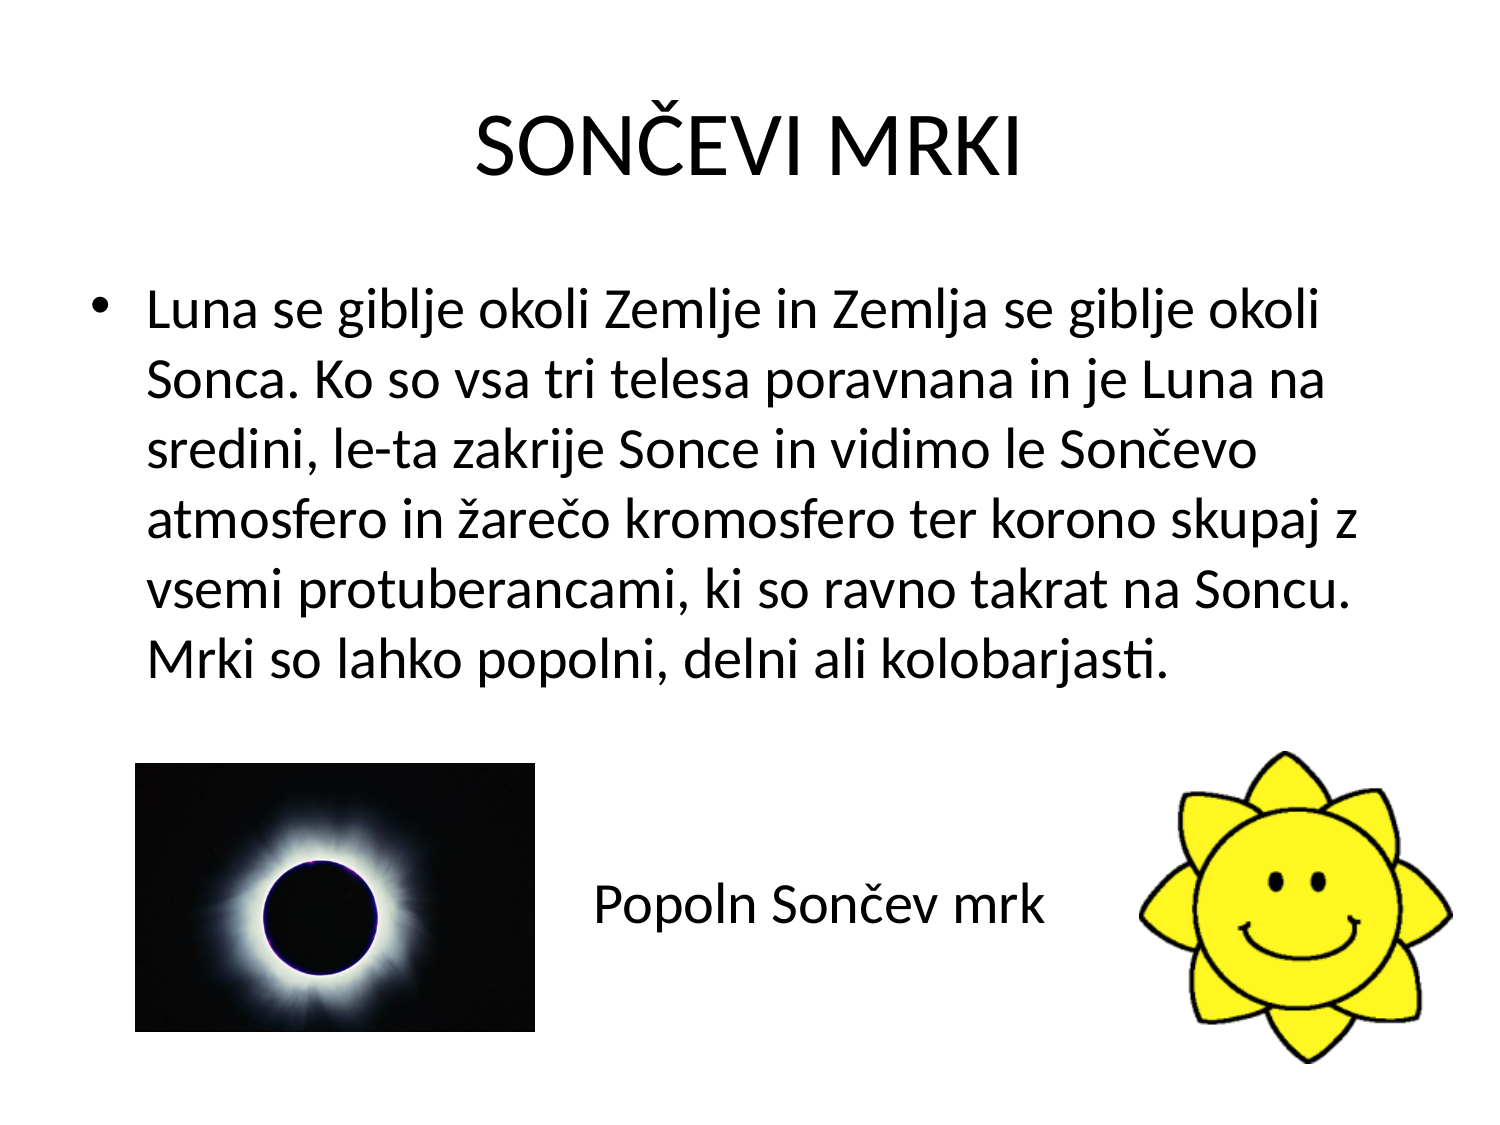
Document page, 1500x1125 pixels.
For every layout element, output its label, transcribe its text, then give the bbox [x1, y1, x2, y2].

picture [135, 763, 535, 1032]
picture [1139, 751, 1453, 1064]
title SONČEVI MRKI [75, 45, 1425, 233]
list Luna se giblje okoli Zemlje in Zemlja se giblje okoli Sonca. Ko so vsa tri telesa poravnana in je Luna na sredini, le-ta zakrije Sonce in vidimo le Sončevo atmosfero in žarečo kromosfero ter korono skupaj z vsemi protuberancami, ki so ravno takrat na Soncu. Mrki so lahko popolni, delni ali kolobarjasti. Popoln Sončev mrk [75, 262, 1425, 1005]
